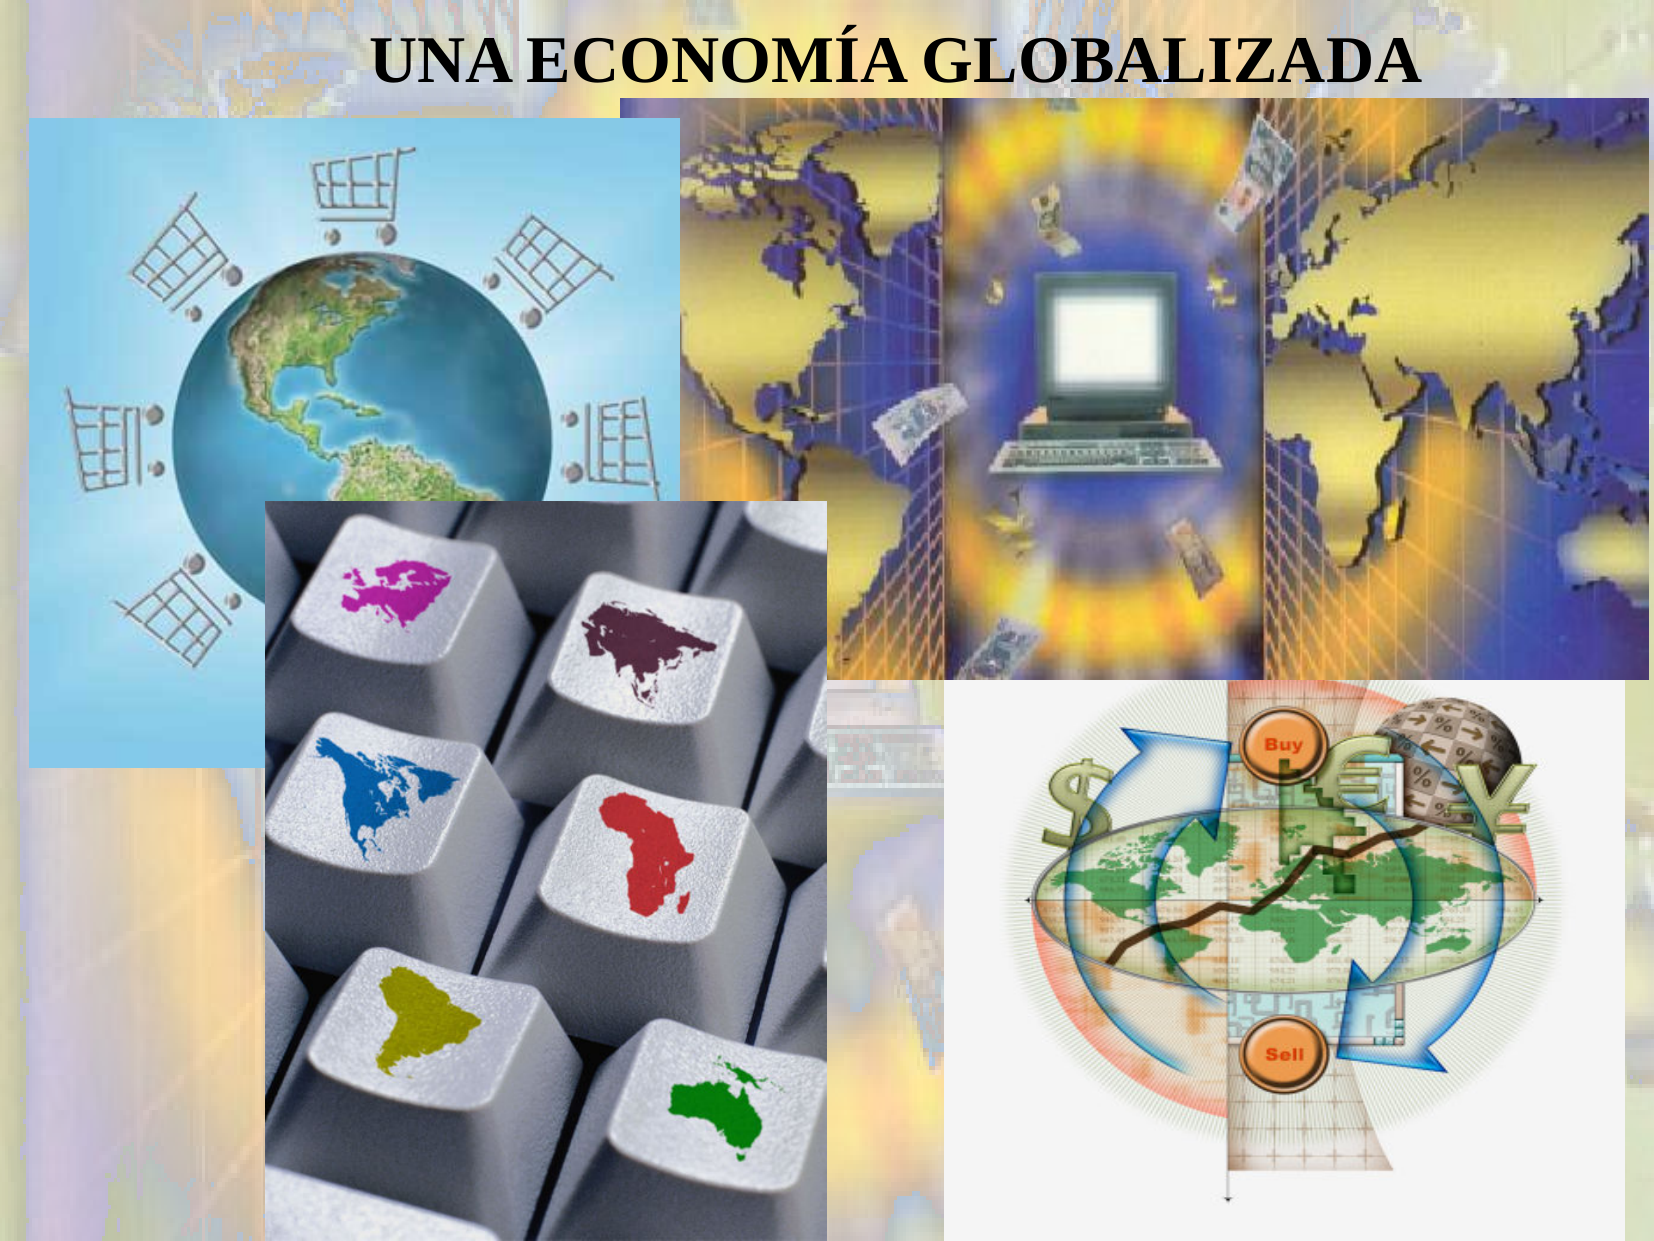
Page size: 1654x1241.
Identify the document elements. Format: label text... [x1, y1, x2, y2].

picture [0, 0, 1654, 1241]
text_box UNA ECONOMÍA GLOBALIZADA [354, 16, 1438, 105]
